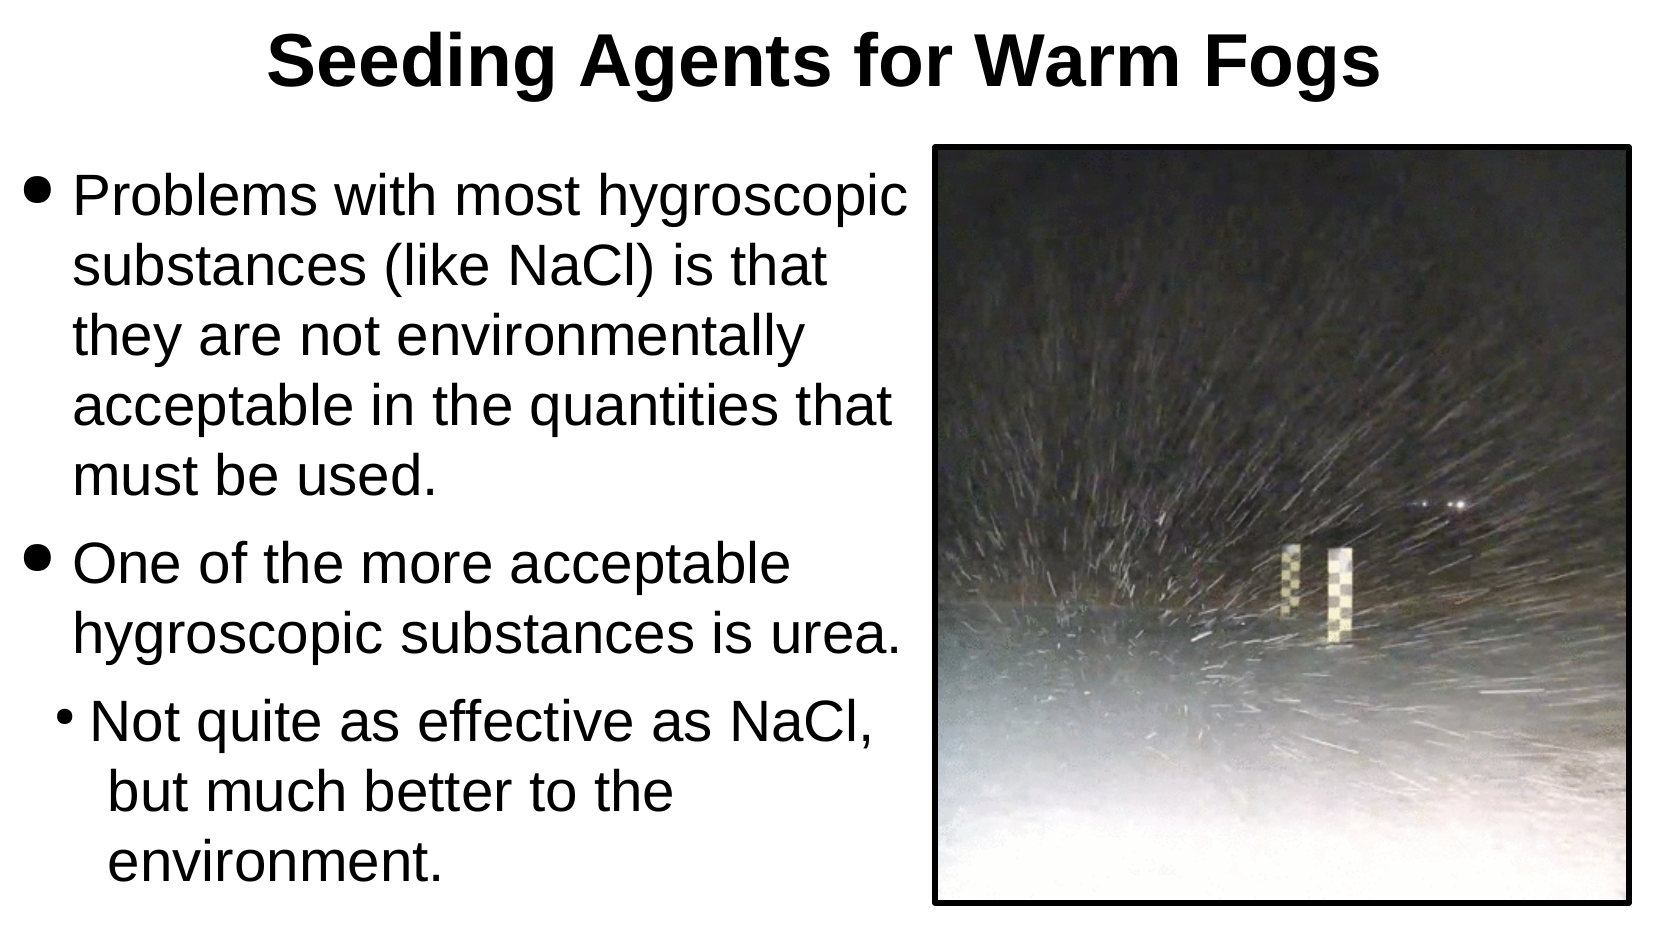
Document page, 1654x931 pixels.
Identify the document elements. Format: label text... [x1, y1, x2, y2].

title Seeding Agents for Warm Fogs [0, 5, 1654, 107]
picture [938, 150, 1626, 901]
text_box Problems with most hygroscopic substances (like NaCl) is that they are not environmentally acceptable in the quantities that must be used. One of the more acceptable hygroscopic substances is urea. Not quite as effective as NaCl, but much better to the environment. [4, 149, 932, 901]
